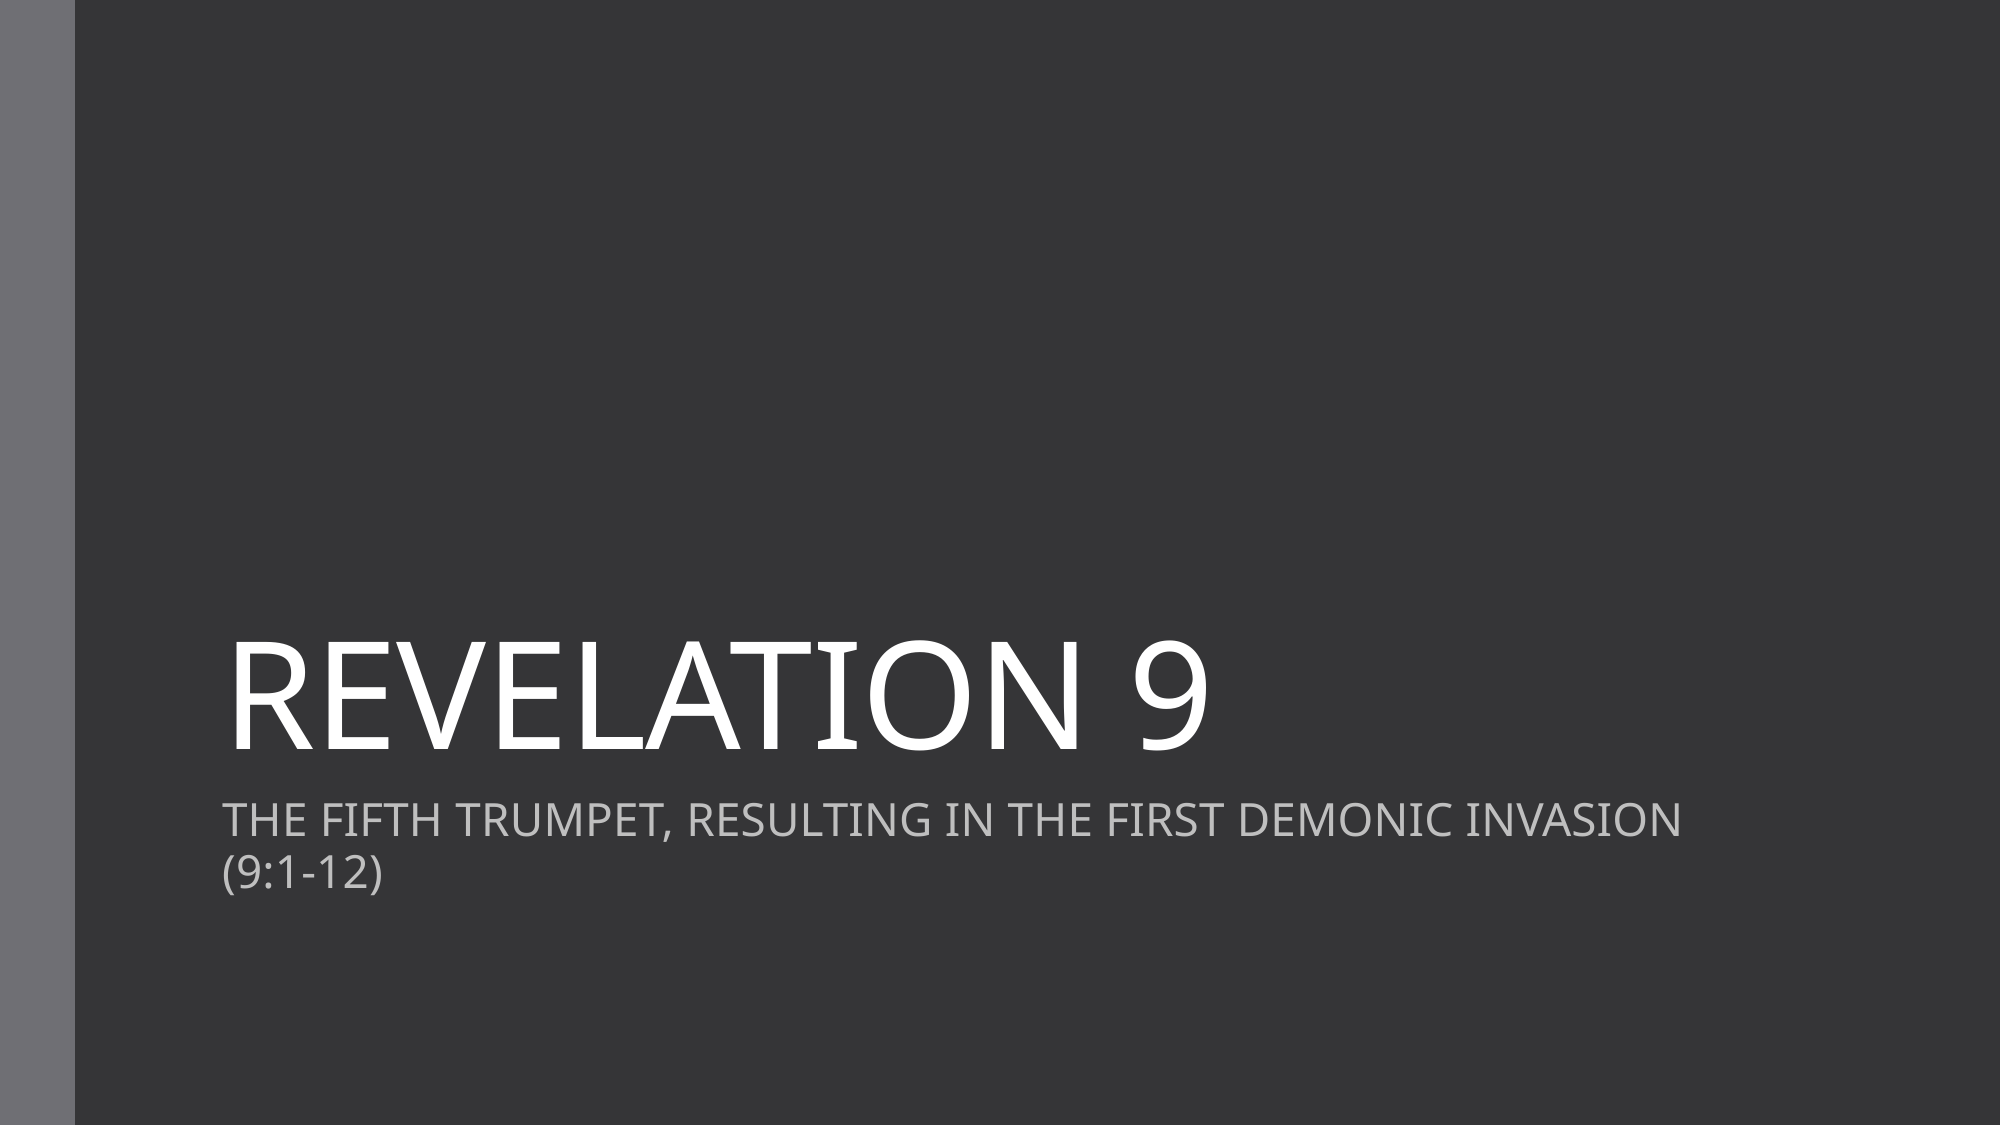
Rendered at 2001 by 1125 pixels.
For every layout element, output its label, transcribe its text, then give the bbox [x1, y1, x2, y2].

subtitle THE FIFTH TRUMPET, RESULTING IN THE FIRST DEMONIC INVASION (9:1-12) [206, 787, 1752, 1066]
title REVELATION 9 [206, 124, 1752, 787]
